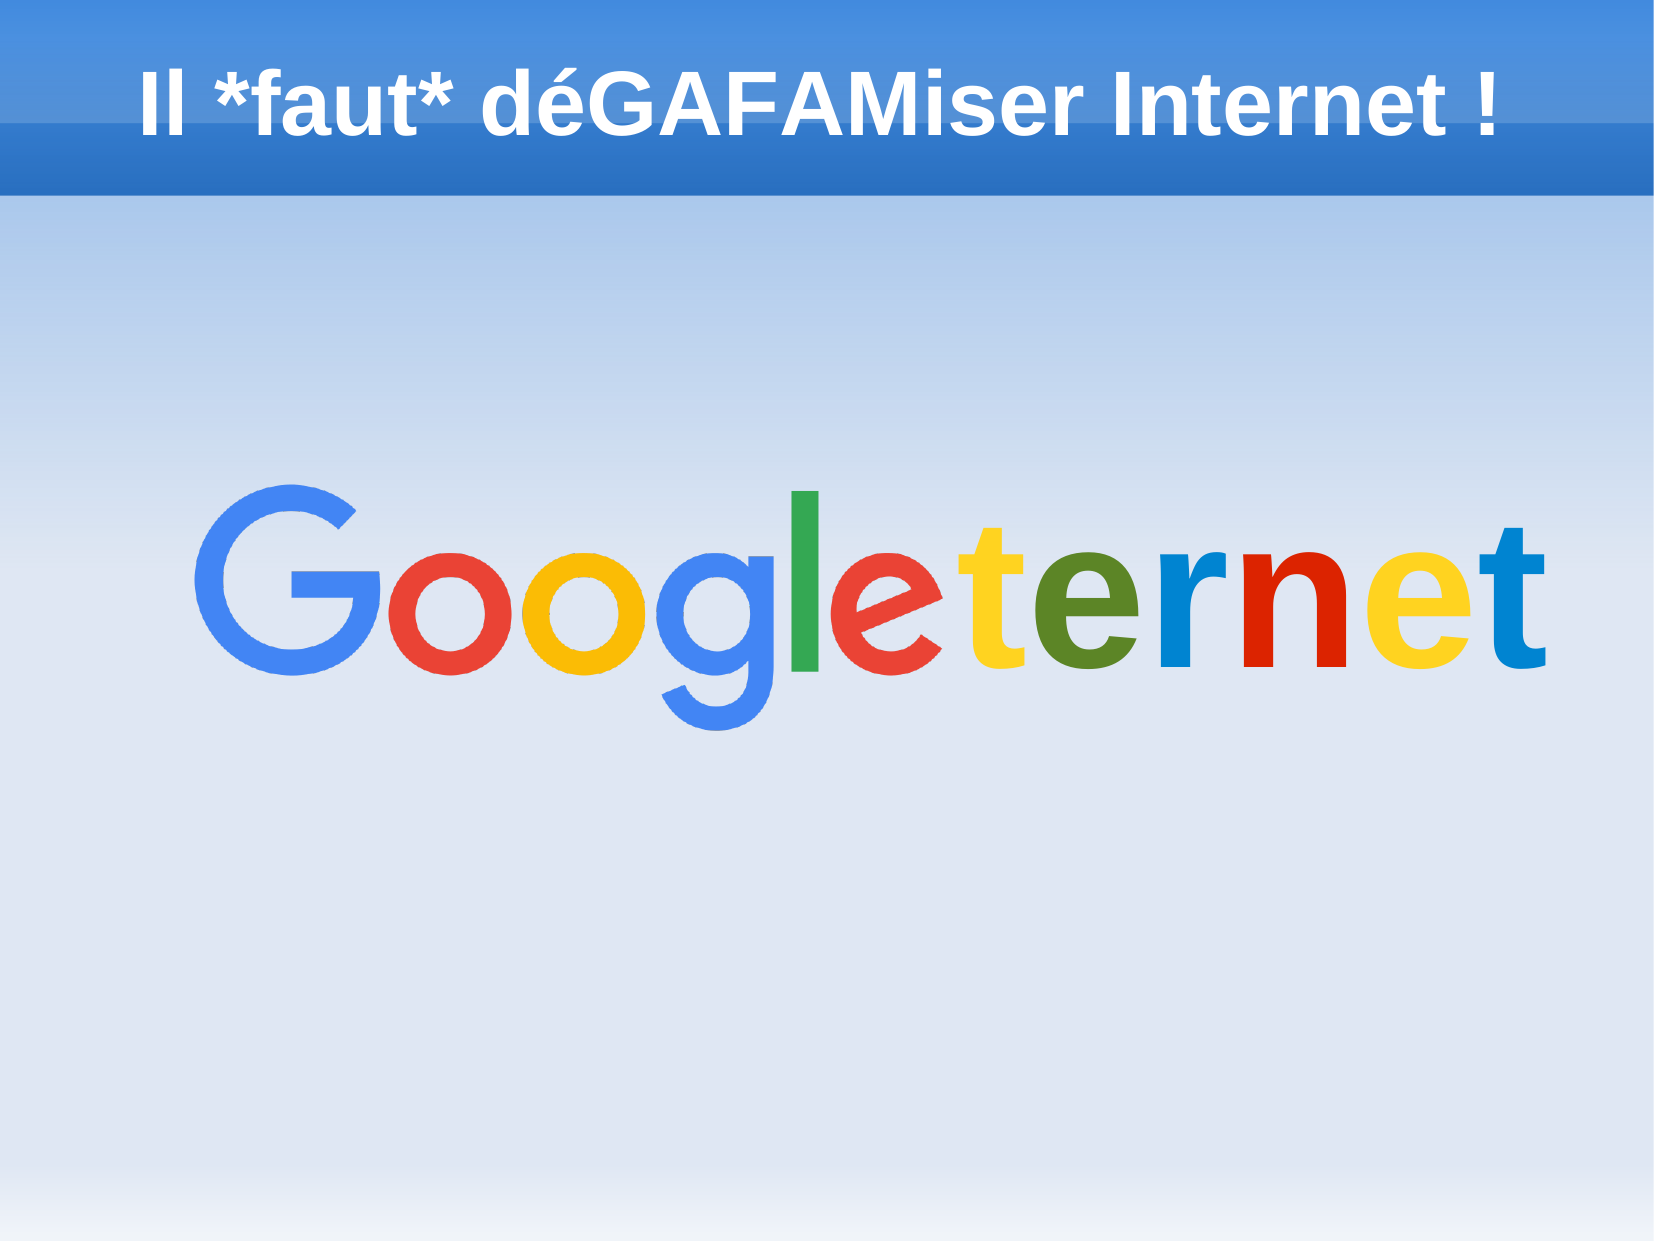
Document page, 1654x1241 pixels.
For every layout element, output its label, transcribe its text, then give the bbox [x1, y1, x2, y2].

title Il *faut* déGAFAMiser Internet ! [76, 0, 1565, 208]
text_box ternet [941, 466, 1564, 721]
picture [0, 0, 1654, 1241]
